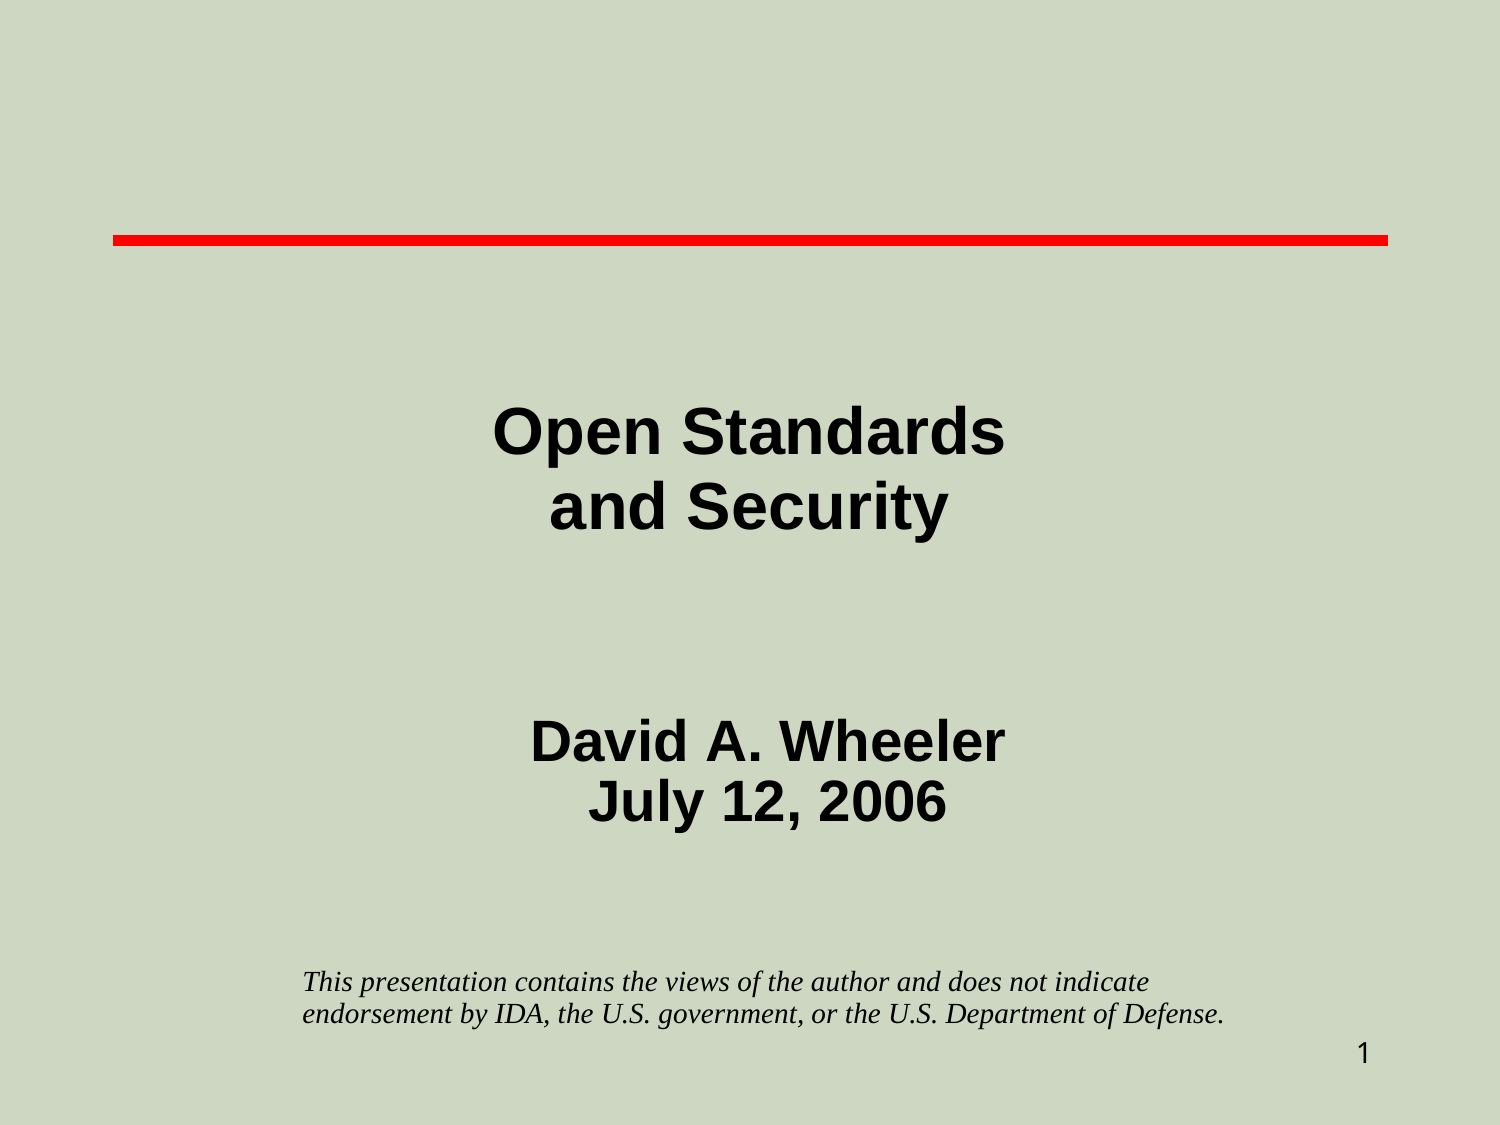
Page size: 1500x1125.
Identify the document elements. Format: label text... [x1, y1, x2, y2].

subtitle David A. Wheeler July 12, 2006 [187, 637, 1276, 926]
text_box This presentation contains the views of the author and does not indicate endorsement by IDA, the U.S. government, or the U.S. Department of Defense. [287, 957, 1276, 1038]
title Open Standards and Security [112, 374, 1388, 563]
